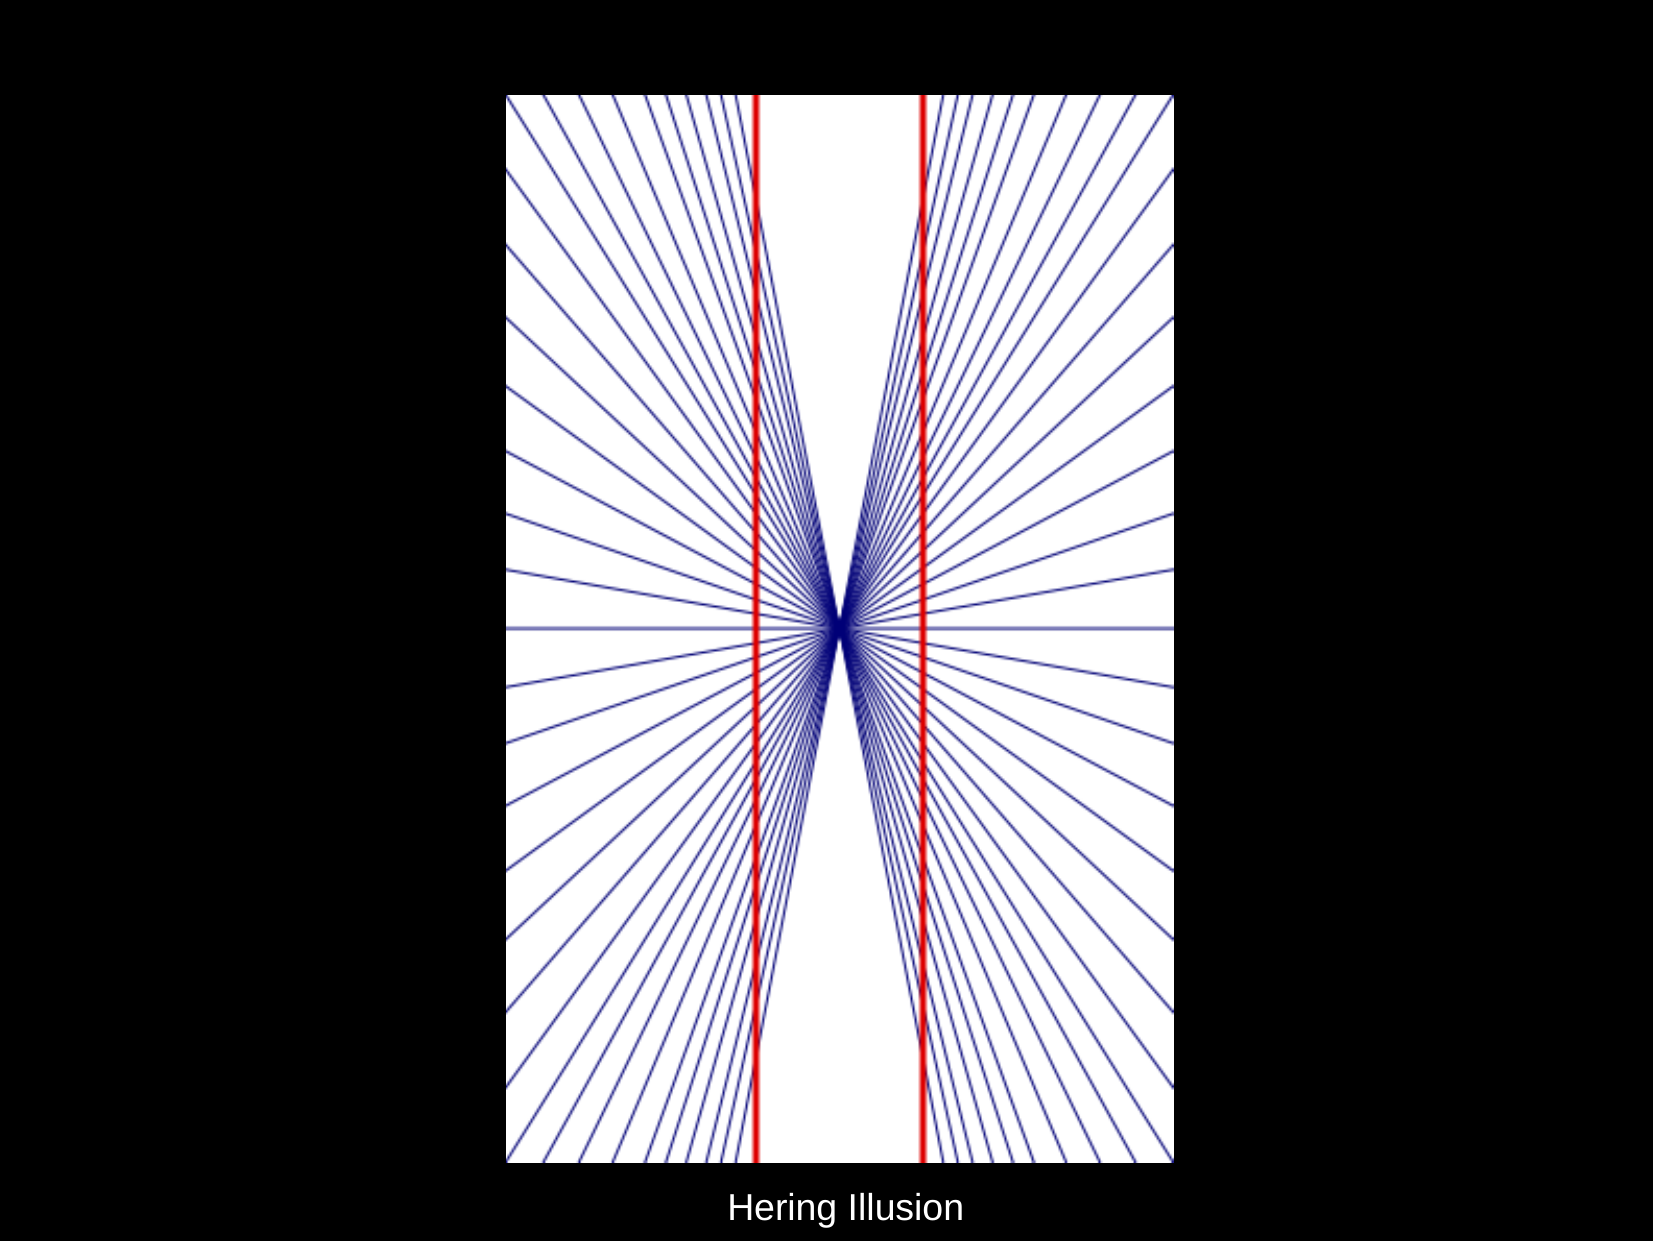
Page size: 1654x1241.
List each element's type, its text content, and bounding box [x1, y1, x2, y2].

picture [506, 95, 1174, 1163]
text_box Hering Illusion [712, 1179, 1463, 1241]
